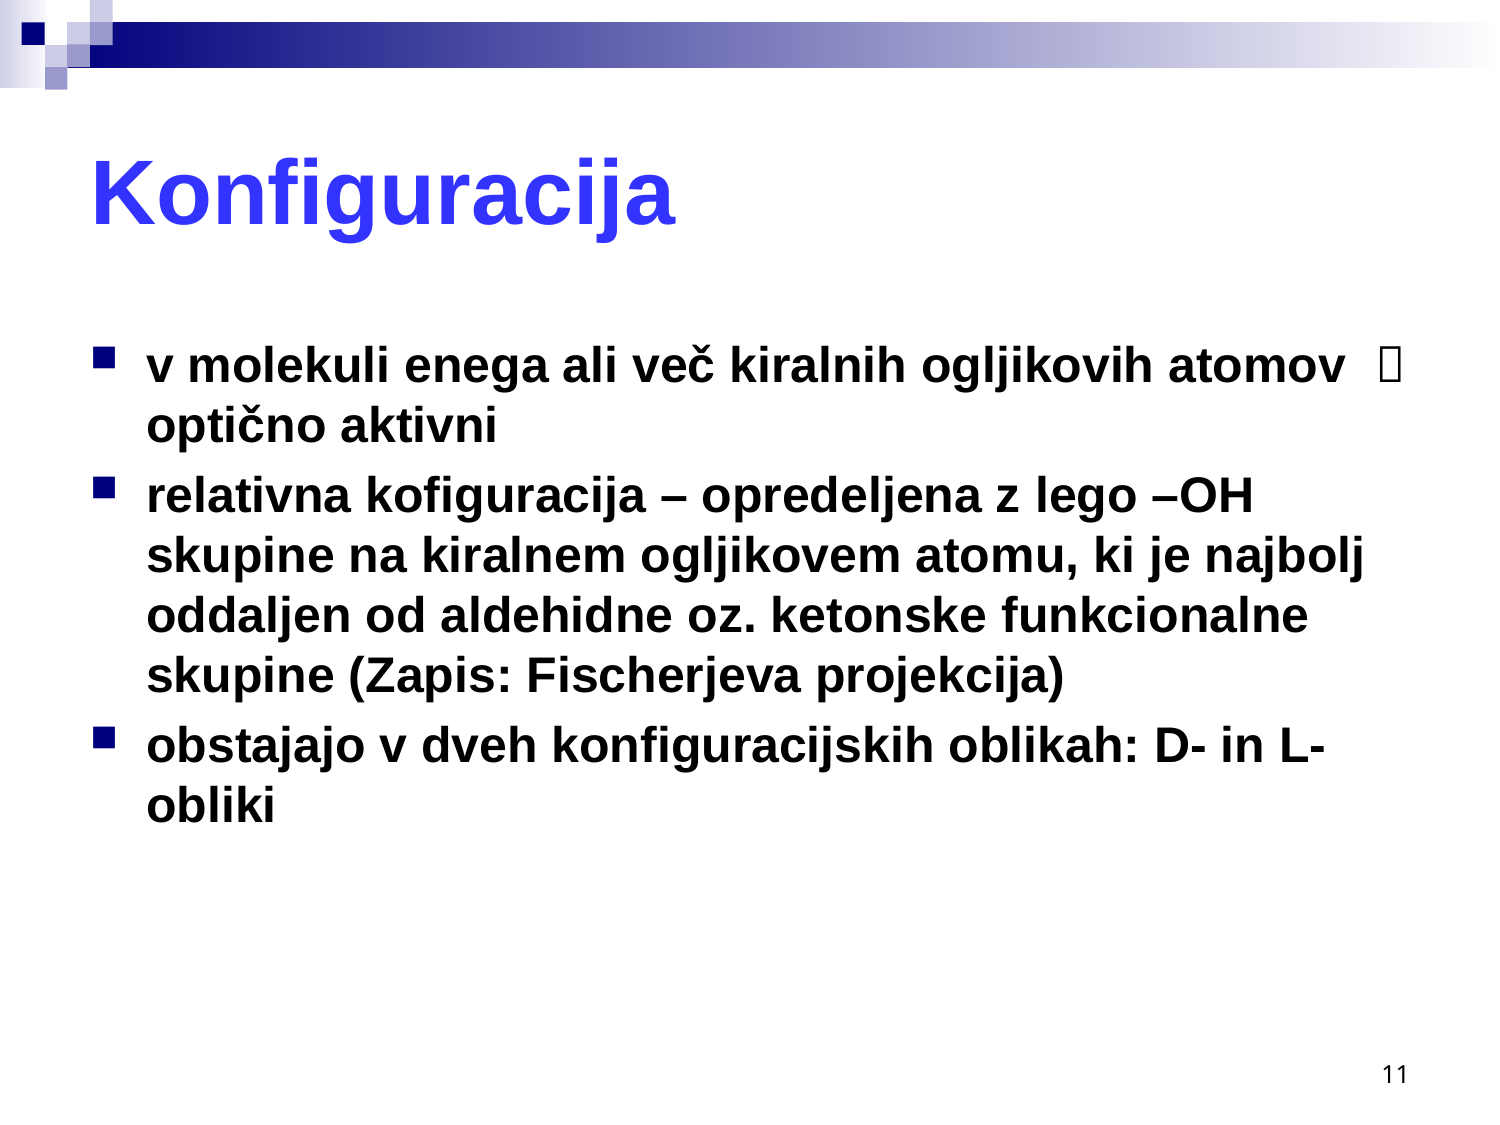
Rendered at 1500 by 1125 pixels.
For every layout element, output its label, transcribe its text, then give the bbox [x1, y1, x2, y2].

list v molekuli enega ali več kiralnih ogljikovih atomov  optično aktivni relativna kofiguracija – opredeljena z lego –OH skupine na kiralnem ogljikovem atomu, ki je najbolj oddaljen od aldehidne oz. ketonske funkcionalne skupine (Zapis: Fischerjeva projekcija) obstajajo v dveh konfiguracijskih oblikah: D- in L- obliki [75, 324, 1425, 963]
title Konfiguracija [75, 75, 1425, 300]
slide_number <number> [1074, 1025, 1425, 1100]
